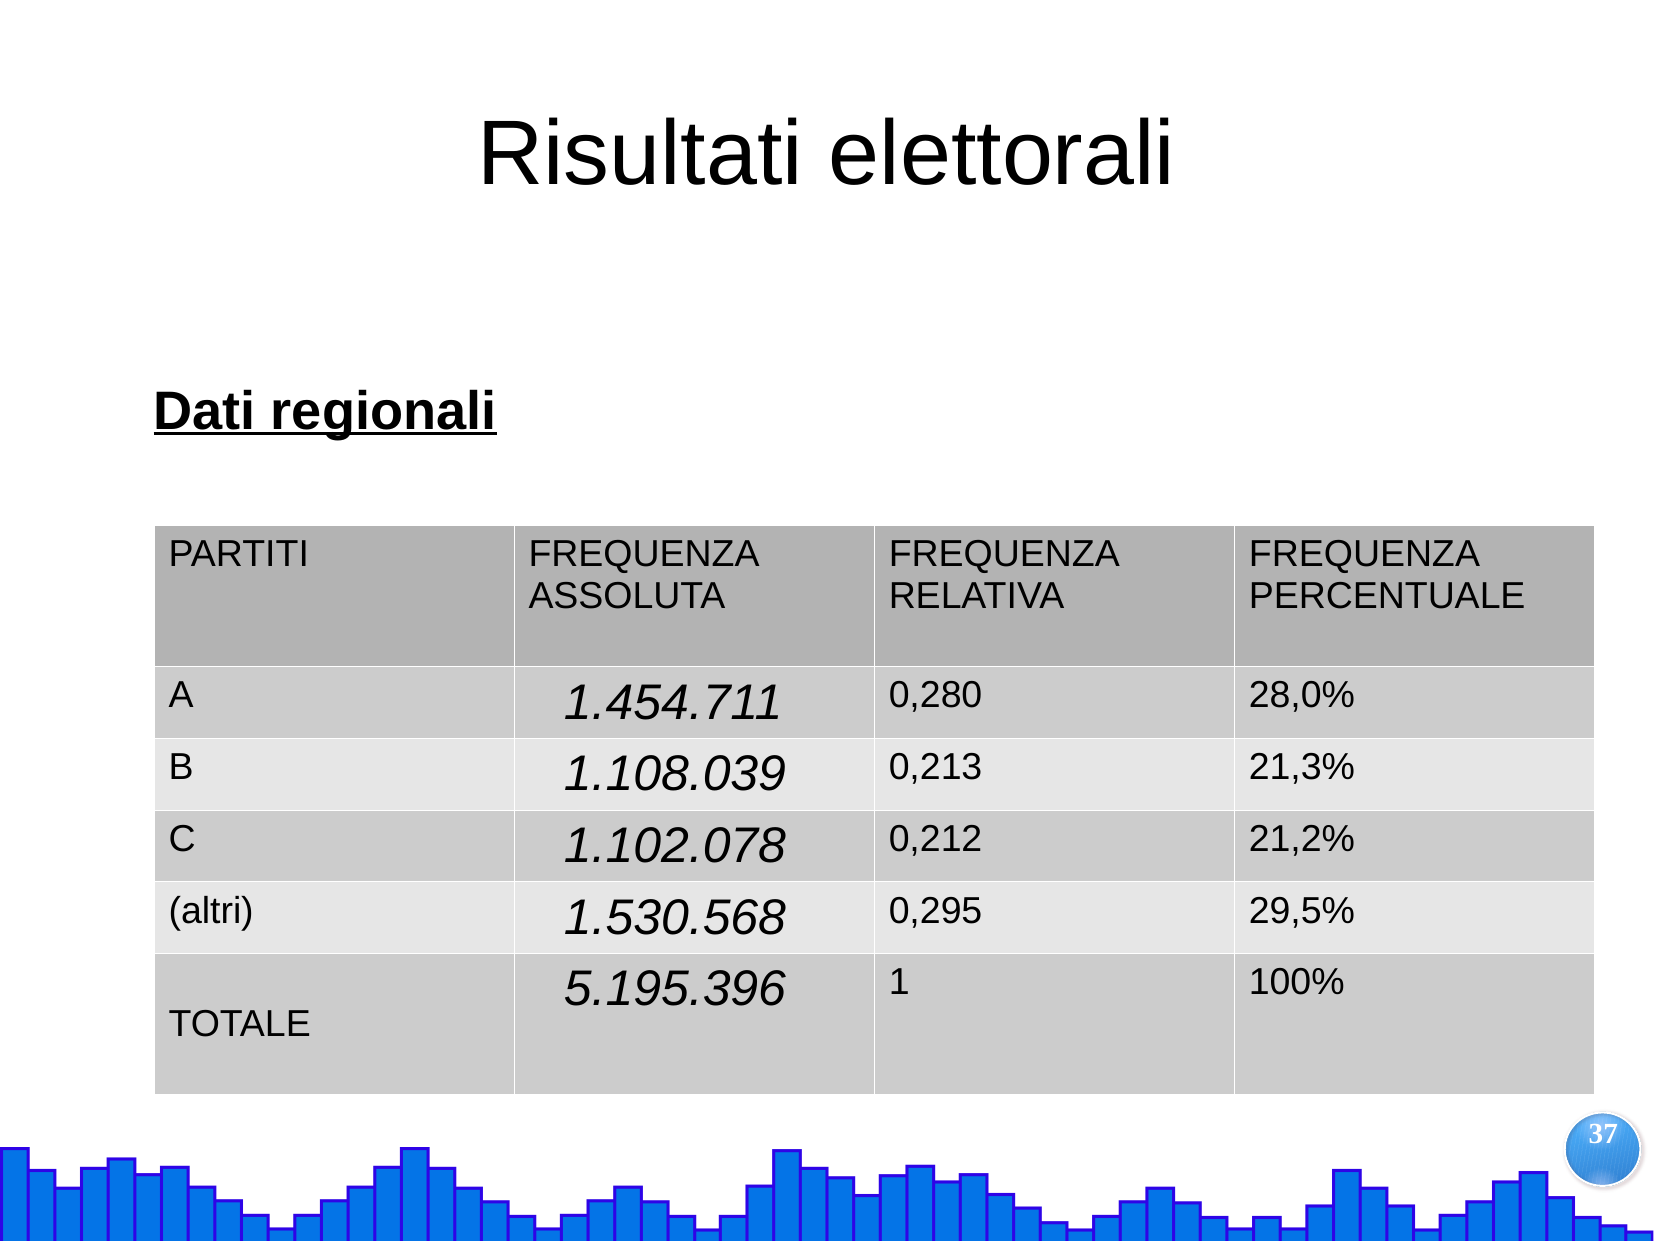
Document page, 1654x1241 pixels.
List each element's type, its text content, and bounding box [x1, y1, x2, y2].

table_cell 28,0% [1235, 667, 1594, 738]
table_cell 1.102.078 [515, 811, 874, 881]
title Risultati elettorali [82, 49, 1571, 257]
table_cell 21,3% [1235, 739, 1594, 810]
picture [0, 1147, 1654, 1241]
table_cell C [155, 811, 514, 881]
table_header PARTITI [155, 526, 514, 666]
table_header FREQUENZA PERCENTUALE [1235, 526, 1594, 666]
table_cell TOTALE [155, 954, 514, 1094]
table_cell 0,213 [875, 739, 1234, 810]
table_cell 21,2% [1235, 811, 1594, 881]
table_cell 1.454.711 [515, 667, 874, 738]
table_header FREQUENZA ASSOLUTA [515, 526, 874, 666]
table_cell 1.108.039 [515, 739, 874, 810]
table_cell 1.530.568 [515, 882, 874, 953]
table_cell 0,280 [875, 667, 1234, 738]
table_cell B [155, 739, 514, 810]
table_header FREQUENZA RELATIVA [875, 526, 1234, 666]
list Dati regionali [82, 290, 1571, 1010]
table_cell 0,295 [875, 882, 1234, 953]
table_cell 5.195.396 [515, 954, 874, 1094]
table_cell 1 [875, 954, 1234, 1094]
table_cell A [155, 667, 514, 738]
table_cell 100% [1235, 954, 1594, 1094]
table_cell 29,5% [1235, 882, 1594, 953]
table_cell (altri) [155, 882, 514, 953]
table_cell 0,212 [875, 811, 1234, 881]
